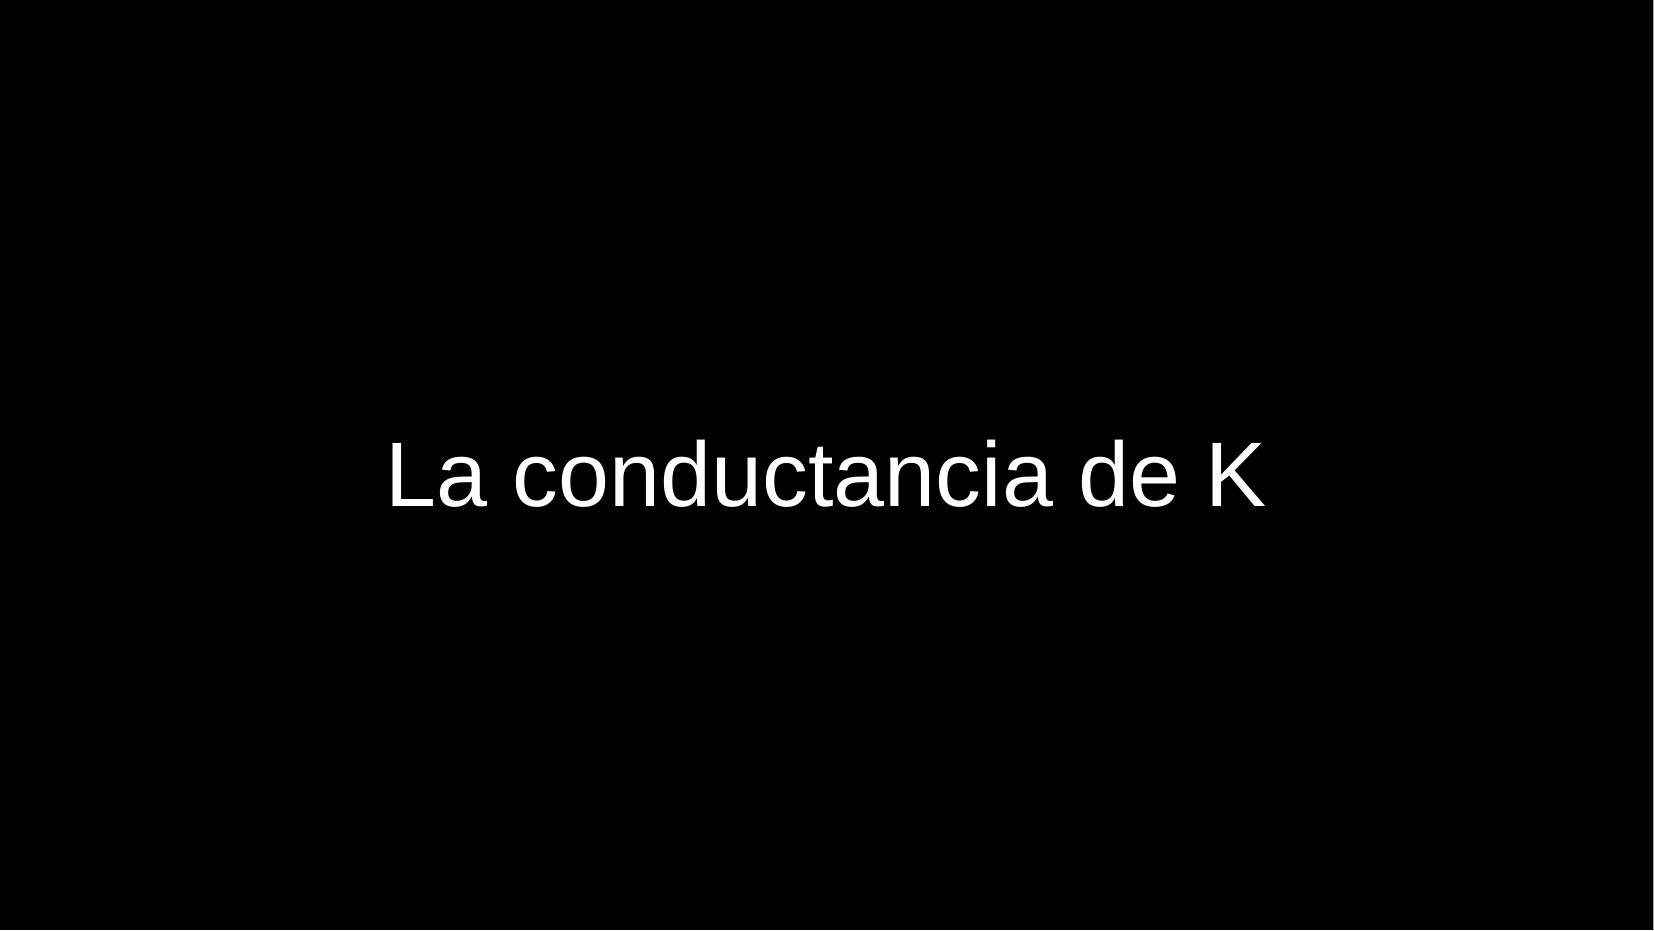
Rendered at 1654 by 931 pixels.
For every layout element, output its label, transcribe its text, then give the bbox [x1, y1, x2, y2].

title La conductancia de K [82, 397, 1571, 553]
